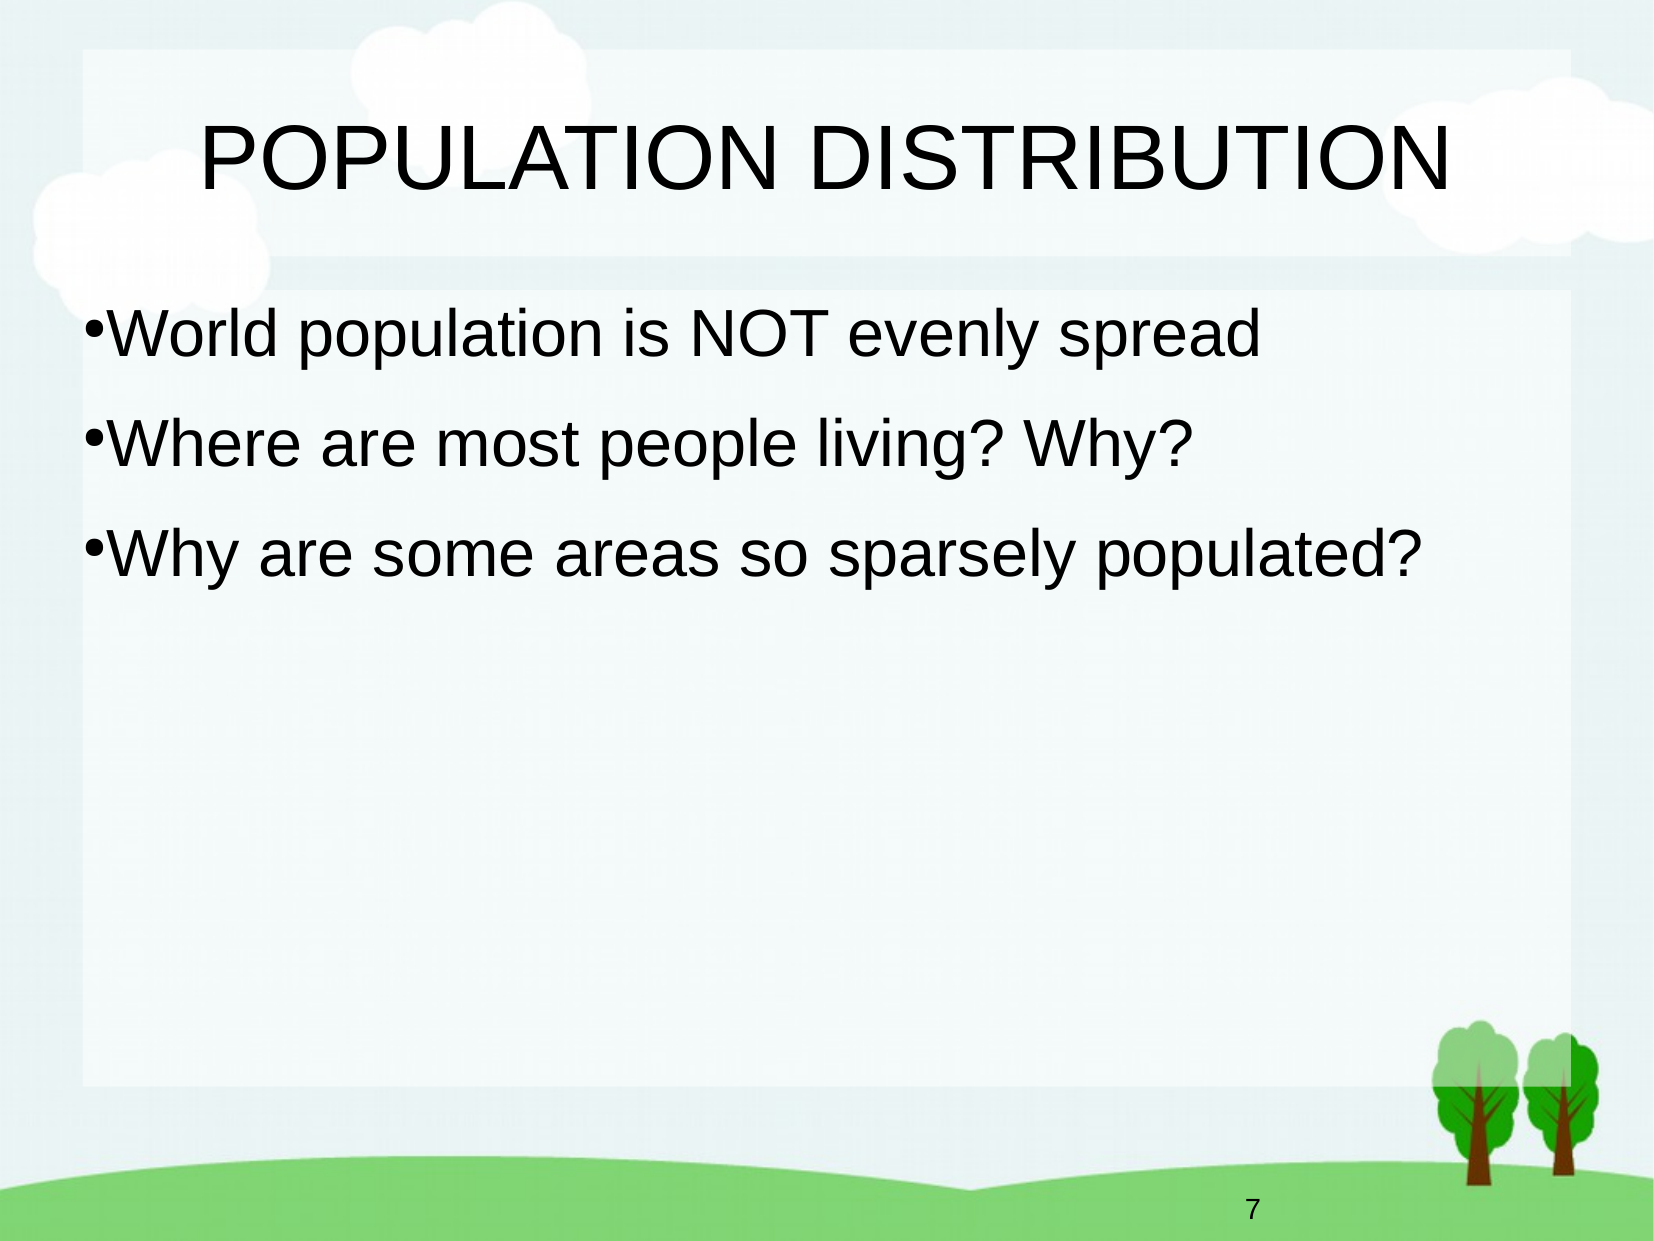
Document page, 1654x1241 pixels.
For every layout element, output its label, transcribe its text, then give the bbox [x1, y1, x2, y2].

title POPULATION DISTRIBUTION [82, 49, 1571, 257]
text_box [1244, 1190, 1630, 1241]
list World population is NOT evenly spread Where are most people living? Why? Why are some areas so sparsely populated? [82, 290, 1571, 1087]
